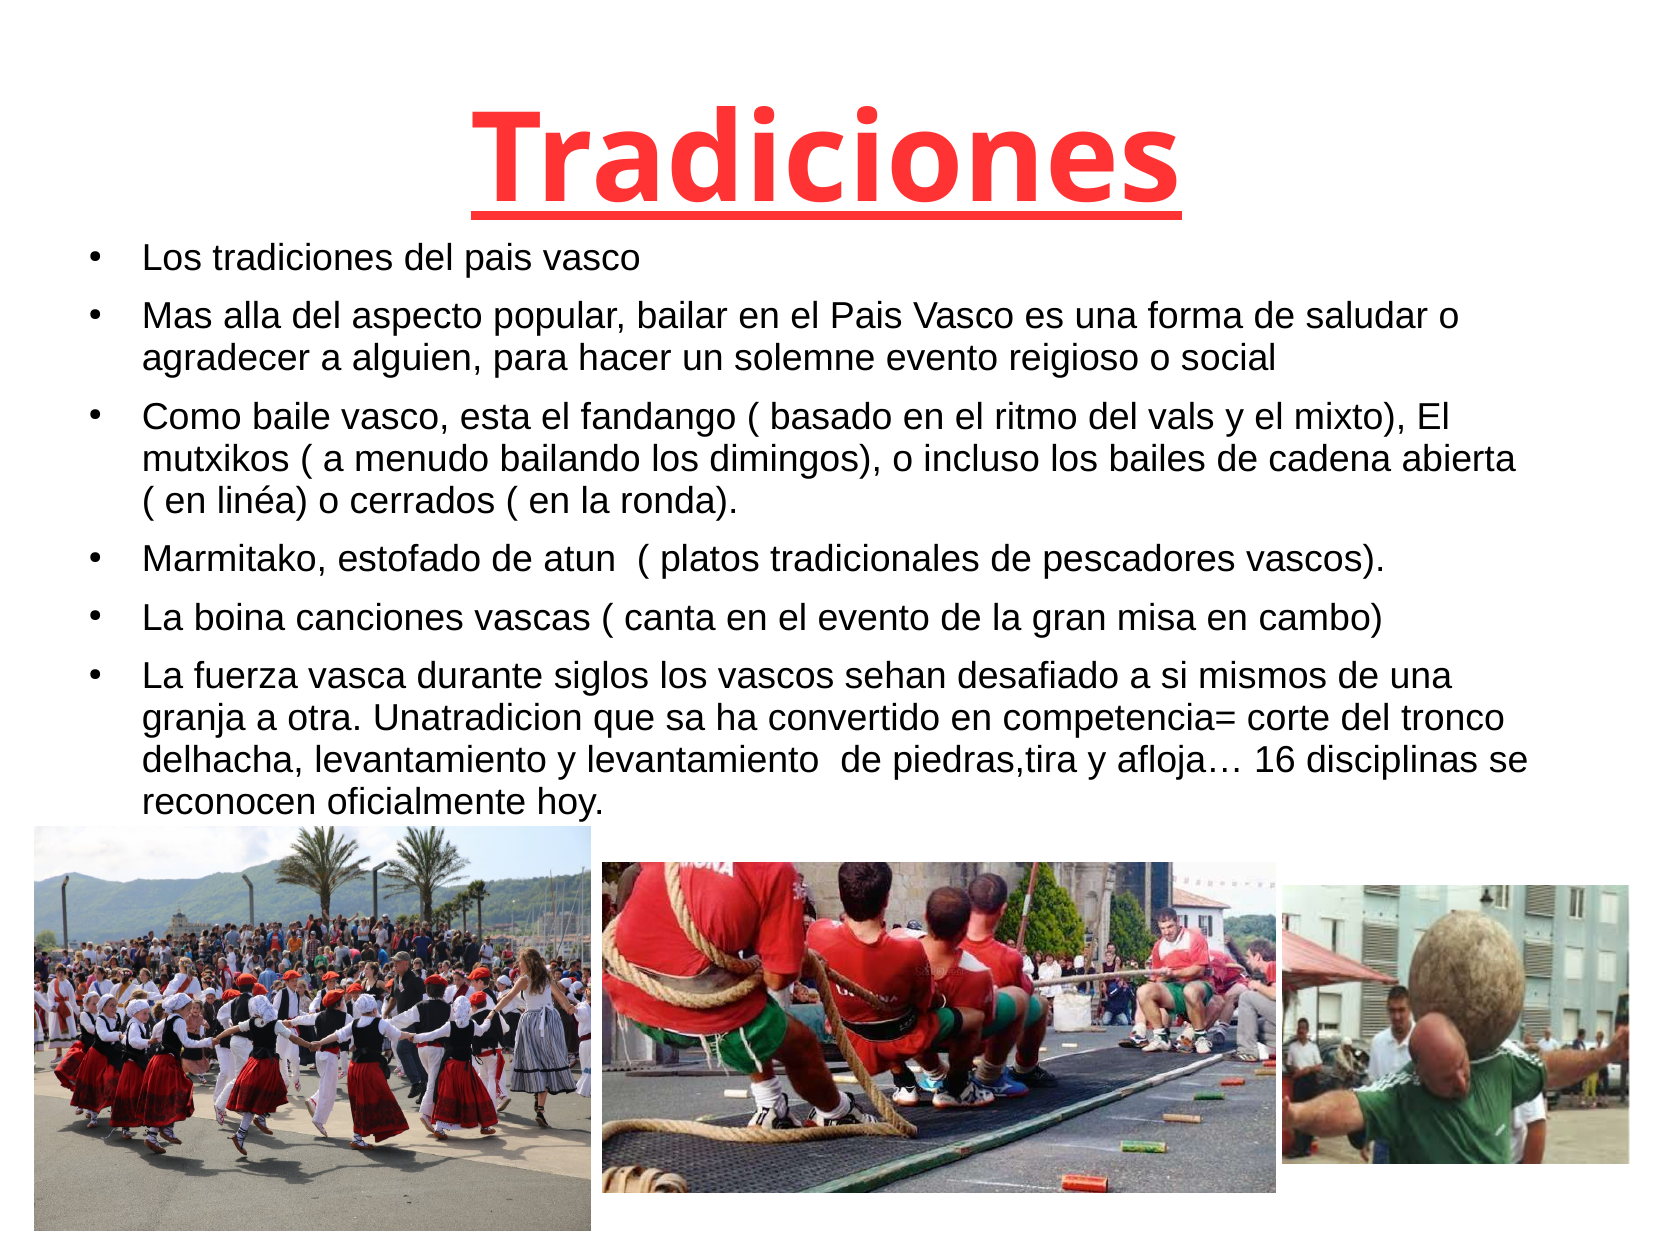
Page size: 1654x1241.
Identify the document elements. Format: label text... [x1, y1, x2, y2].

picture [34, 826, 591, 1231]
picture [602, 862, 1276, 1193]
list Los tradiciones del pais vasco Mas alla del aspecto popular, bailar en el Pais Vasco es una forma de saludar o agradecer a alguien, para hacer un solemne evento reigioso o social Como baile vasco, esta el fandango ( basado en el ritmo del vals y el mixto), El mutxikos ( a menudo bailando los dimingos), o incluso los bailes de cadena abierta ( en linéa) o cerrados ( en la ronda). Marmitako, estofado de atun ( platos tradicionales de pescadores vascos). La boina canciones vascas ( canta en el evento de la gran misa en cambo) La fuerza vasca durante siglos los vascos sehan desafiado a si mismos de una granja a otra. Unatradicion que sa ha convertido en competencia= corte del tronco delhacha, levantamiento y levantamiento de piedras,tira y afloja… 16 disciplinas se reconocen oficialmente hoy. [70, 236, 1560, 1055]
picture [1282, 885, 1630, 1164]
title Tradiciones [82, 31, 1571, 275]
